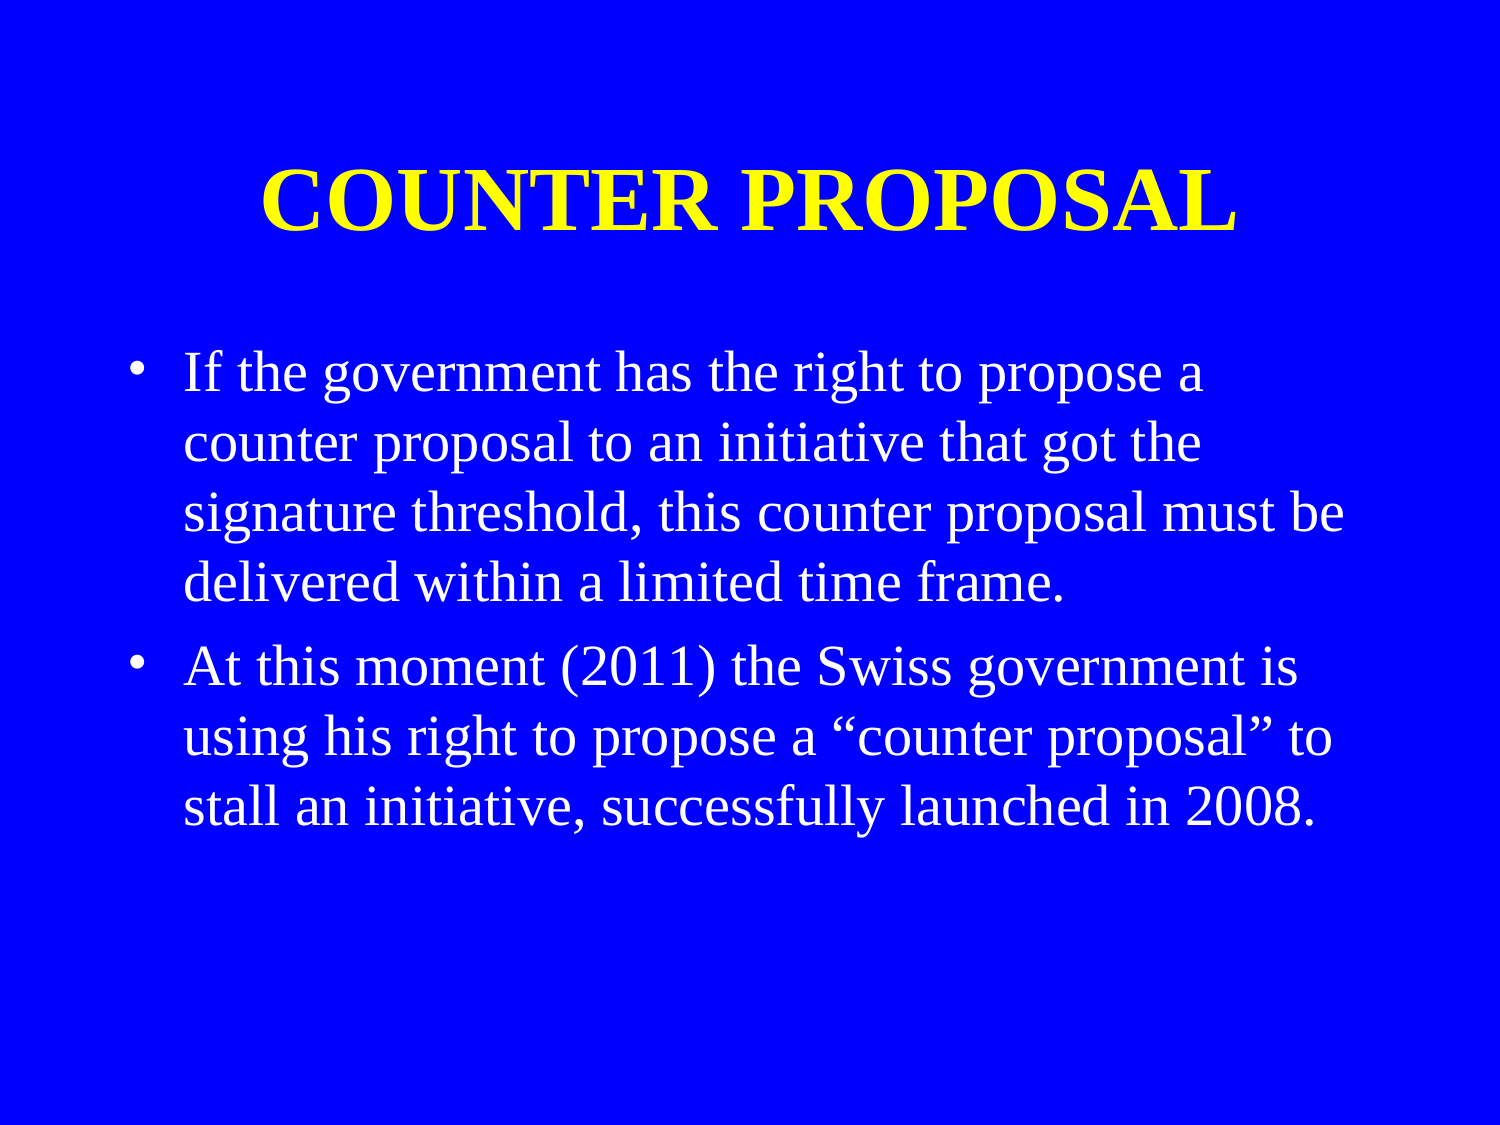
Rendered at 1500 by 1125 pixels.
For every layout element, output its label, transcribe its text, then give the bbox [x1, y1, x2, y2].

title COUNTER PROPOSAL [112, 99, 1388, 288]
list If the government has the right to propose a counter proposal to an initiative that got the signature threshold, this counter proposal must be delivered within a limited time frame. At this moment (2011) the Swiss government is using his right to propose a “counter proposal” to stall an initiative, successfully launched in 2008. [112, 324, 1388, 1000]
